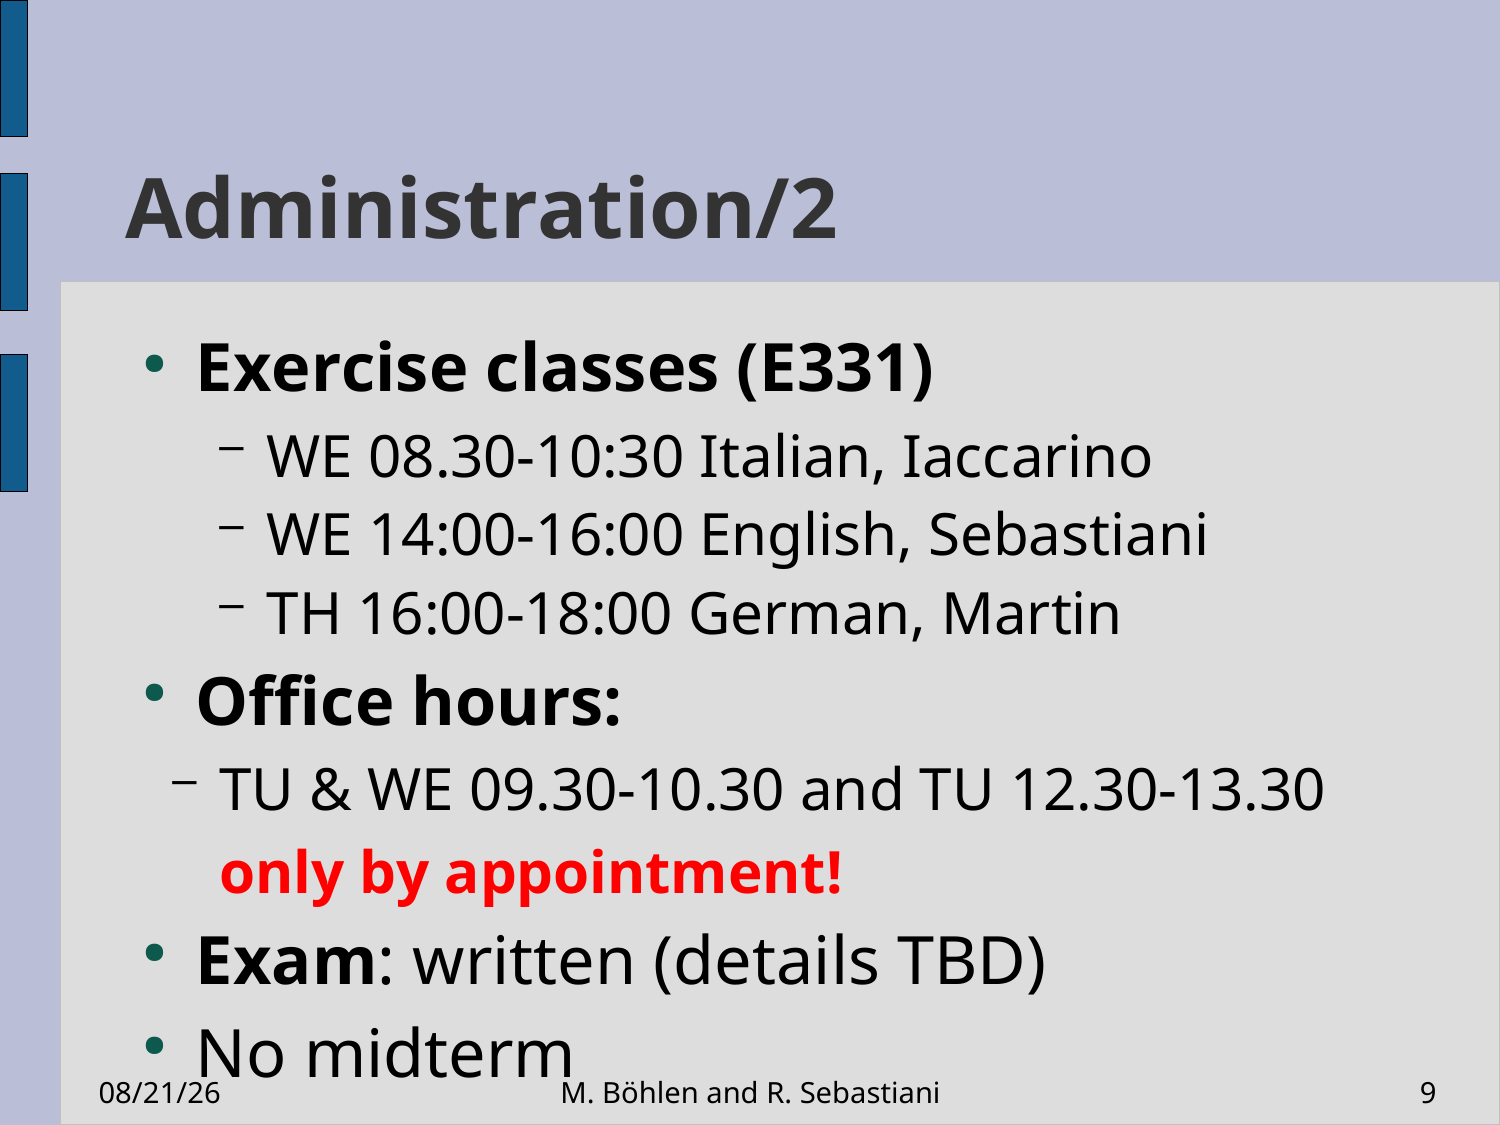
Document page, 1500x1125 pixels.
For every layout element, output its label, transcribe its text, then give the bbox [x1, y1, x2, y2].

list Exercise classes (E331) WE 08.30-10:30 Italian, Iaccarino WE 14:00-16:00 English, Sebastiani TH 16:00-18:00 German, Martin Office hours: TU & WE 09.30-10.30 and TU 12.30-13.30 only by appointment! Exam: written (details TBD) No midterm [110, 312, 1392, 1111]
title Administration/2 [110, 67, 1392, 271]
